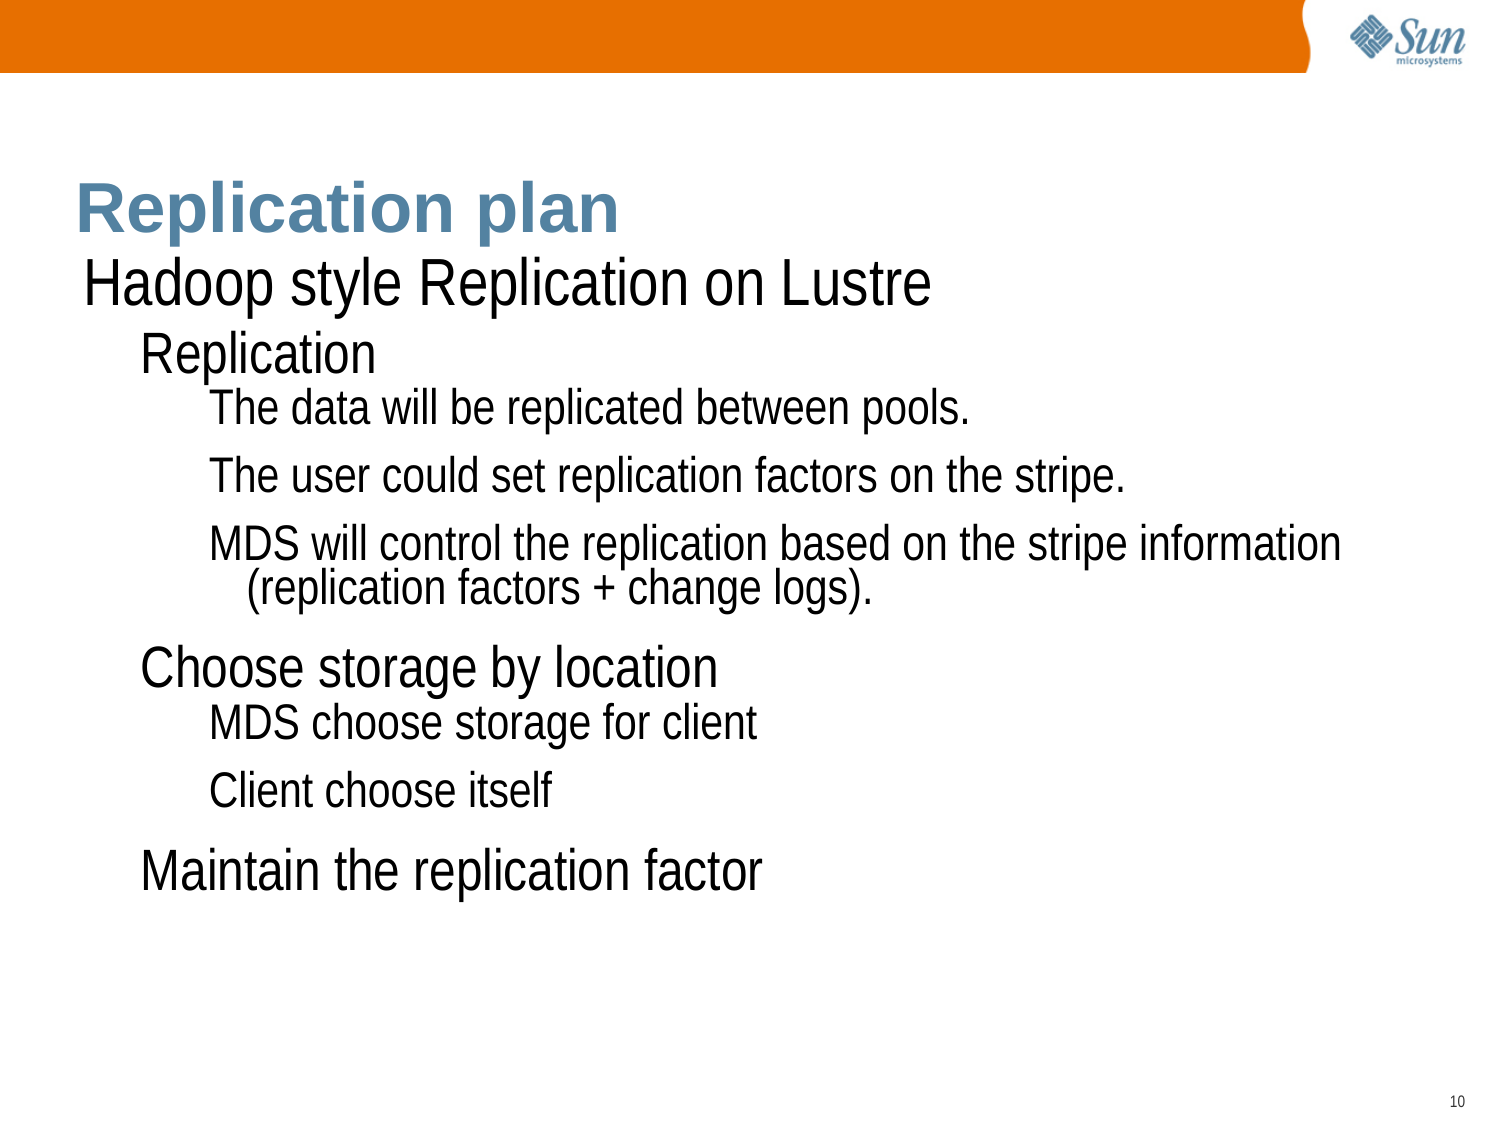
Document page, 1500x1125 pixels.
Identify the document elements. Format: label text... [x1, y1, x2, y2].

list Hadoop style Replication on Lustre Replication The data will be replicated between pools. The user could set replication factors on the stripe. MDS will control the replication based on the stripe information (replication factors + change logs). Choose storage by location MDS choose storage for client Client choose itself Maintain the replication factor [64, 258, 1400, 1125]
picture [0, 0, 1500, 73]
title Replication plan [74, 122, 1436, 246]
